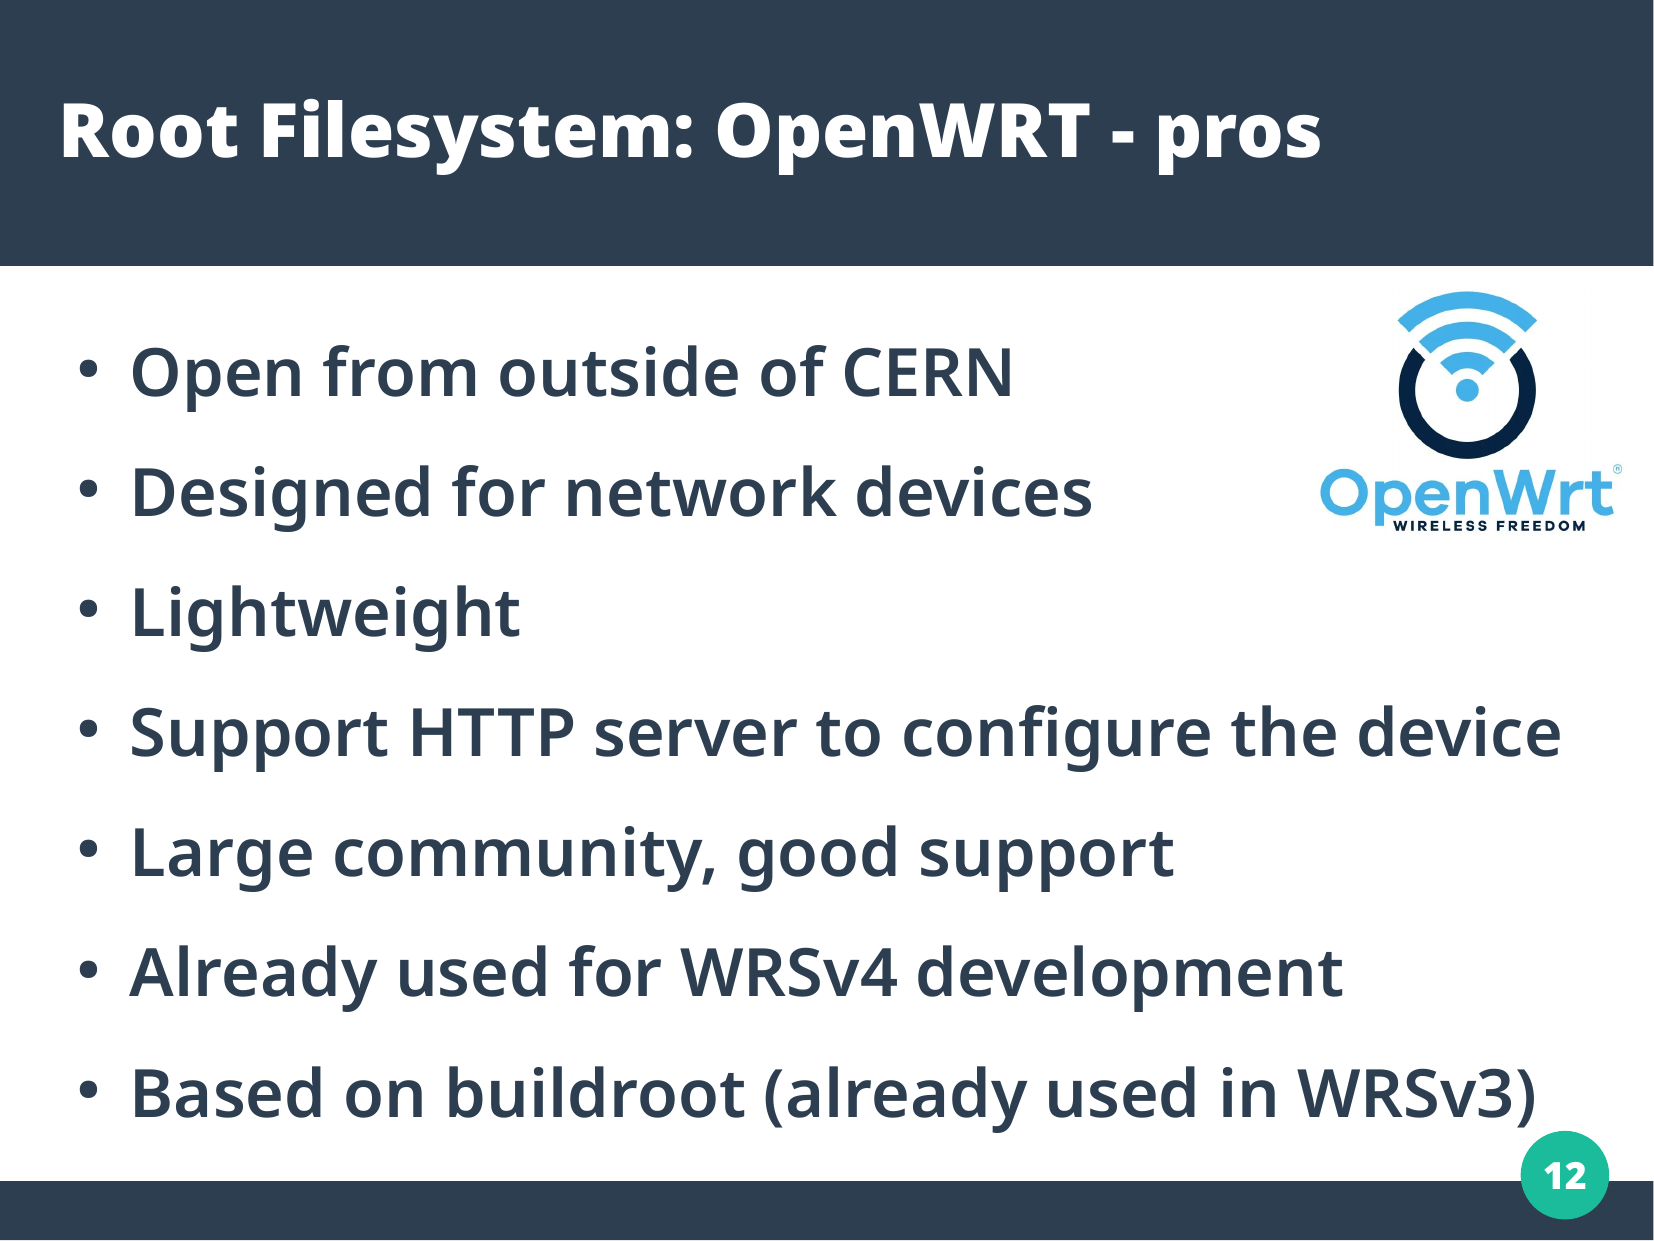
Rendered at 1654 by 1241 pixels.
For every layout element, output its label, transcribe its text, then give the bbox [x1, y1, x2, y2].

list Open from outside of CERN Designed for network devices Lightweight Support HTTP server to configure the device Large community, good support Already used for WRSv4 development Based on buildroot (already used in WRSv3) [58, 324, 1595, 1152]
picture [1311, 282, 1636, 541]
title Root Filesystem: OpenWRT - pros [58, 49, 1595, 207]
